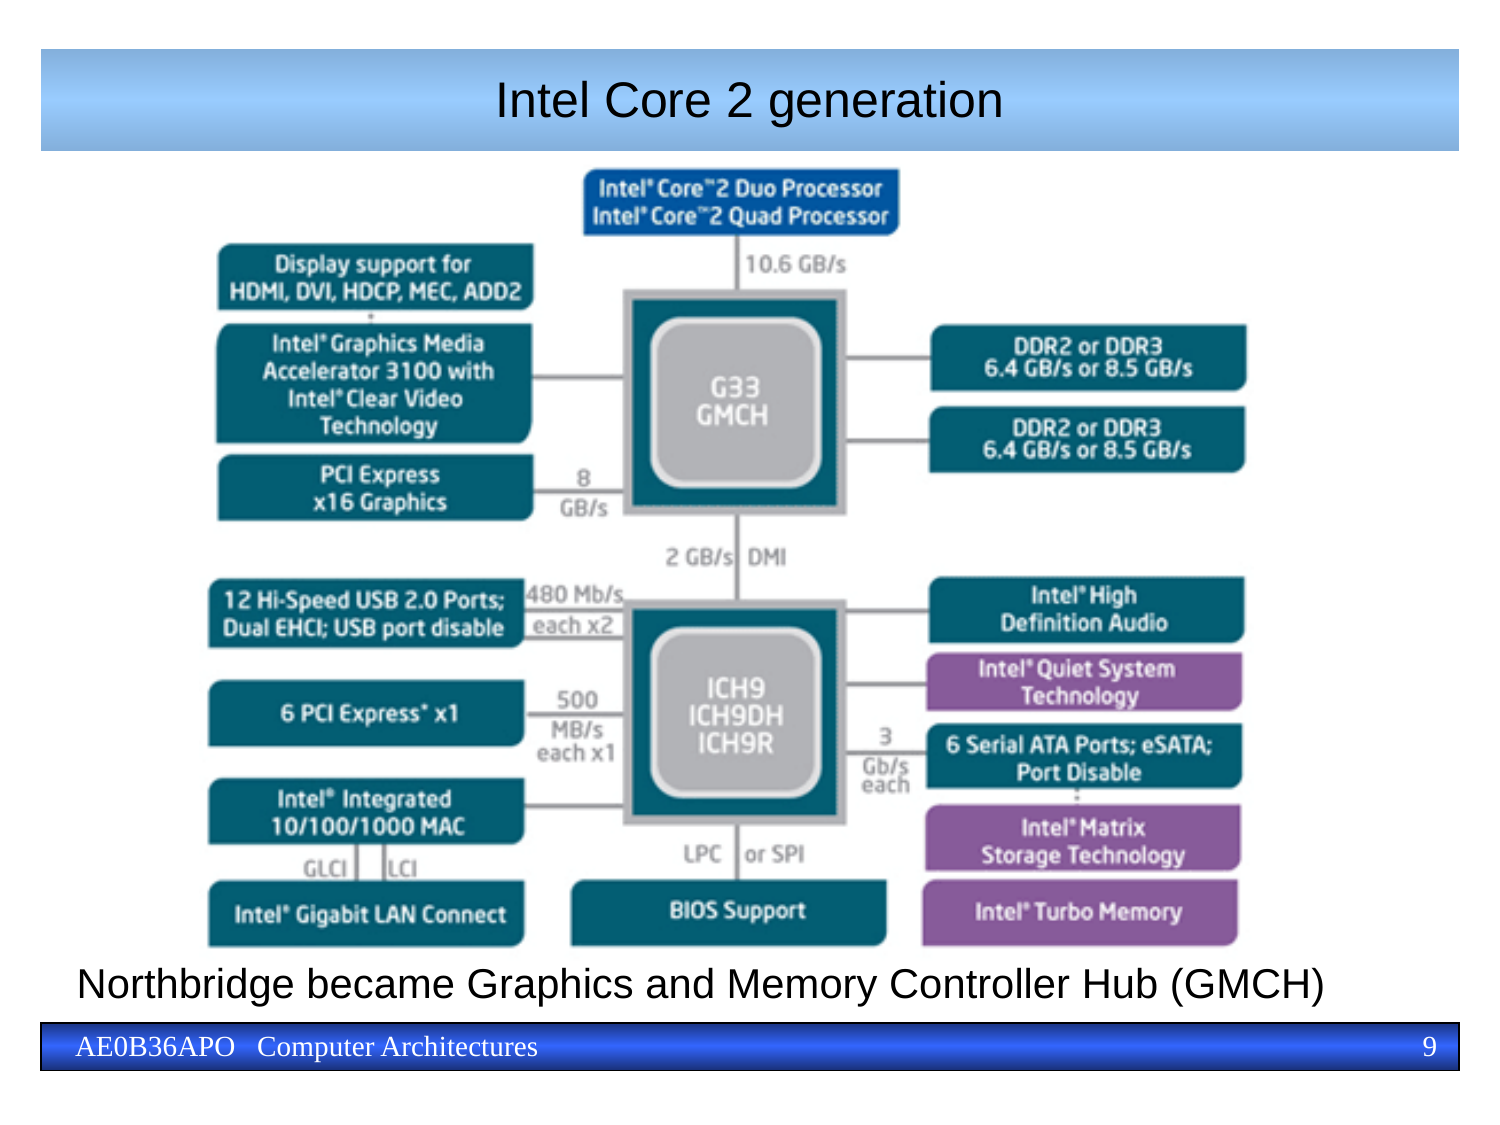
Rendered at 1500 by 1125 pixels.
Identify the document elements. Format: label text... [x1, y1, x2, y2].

text_box Northbridge became Graphics and Memory Controller Hub (GMCH) [46, 949, 1442, 1015]
picture [199, 152, 1254, 949]
title Intel Core 2 generation [41, 49, 1459, 151]
